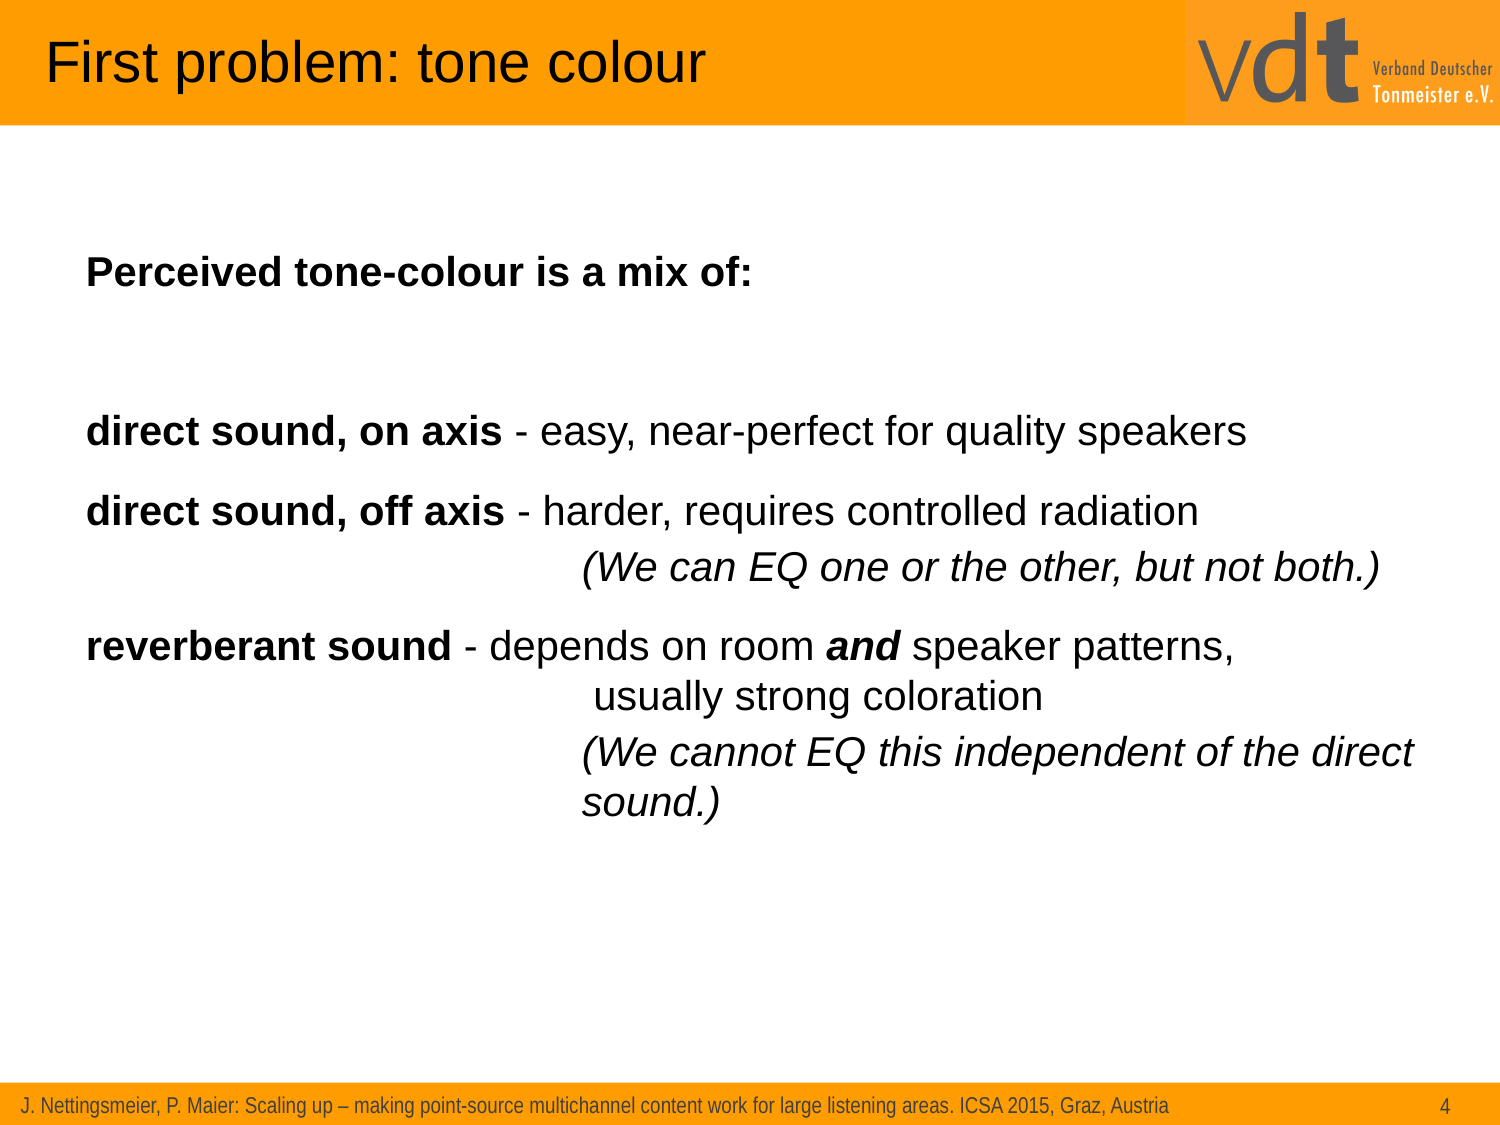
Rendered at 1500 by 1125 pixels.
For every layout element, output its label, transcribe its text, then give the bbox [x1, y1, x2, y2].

picture [1185, 0, 1500, 124]
subtitle [15, 164, 1486, 1066]
title First problem: tone colour [45, 0, 1171, 126]
